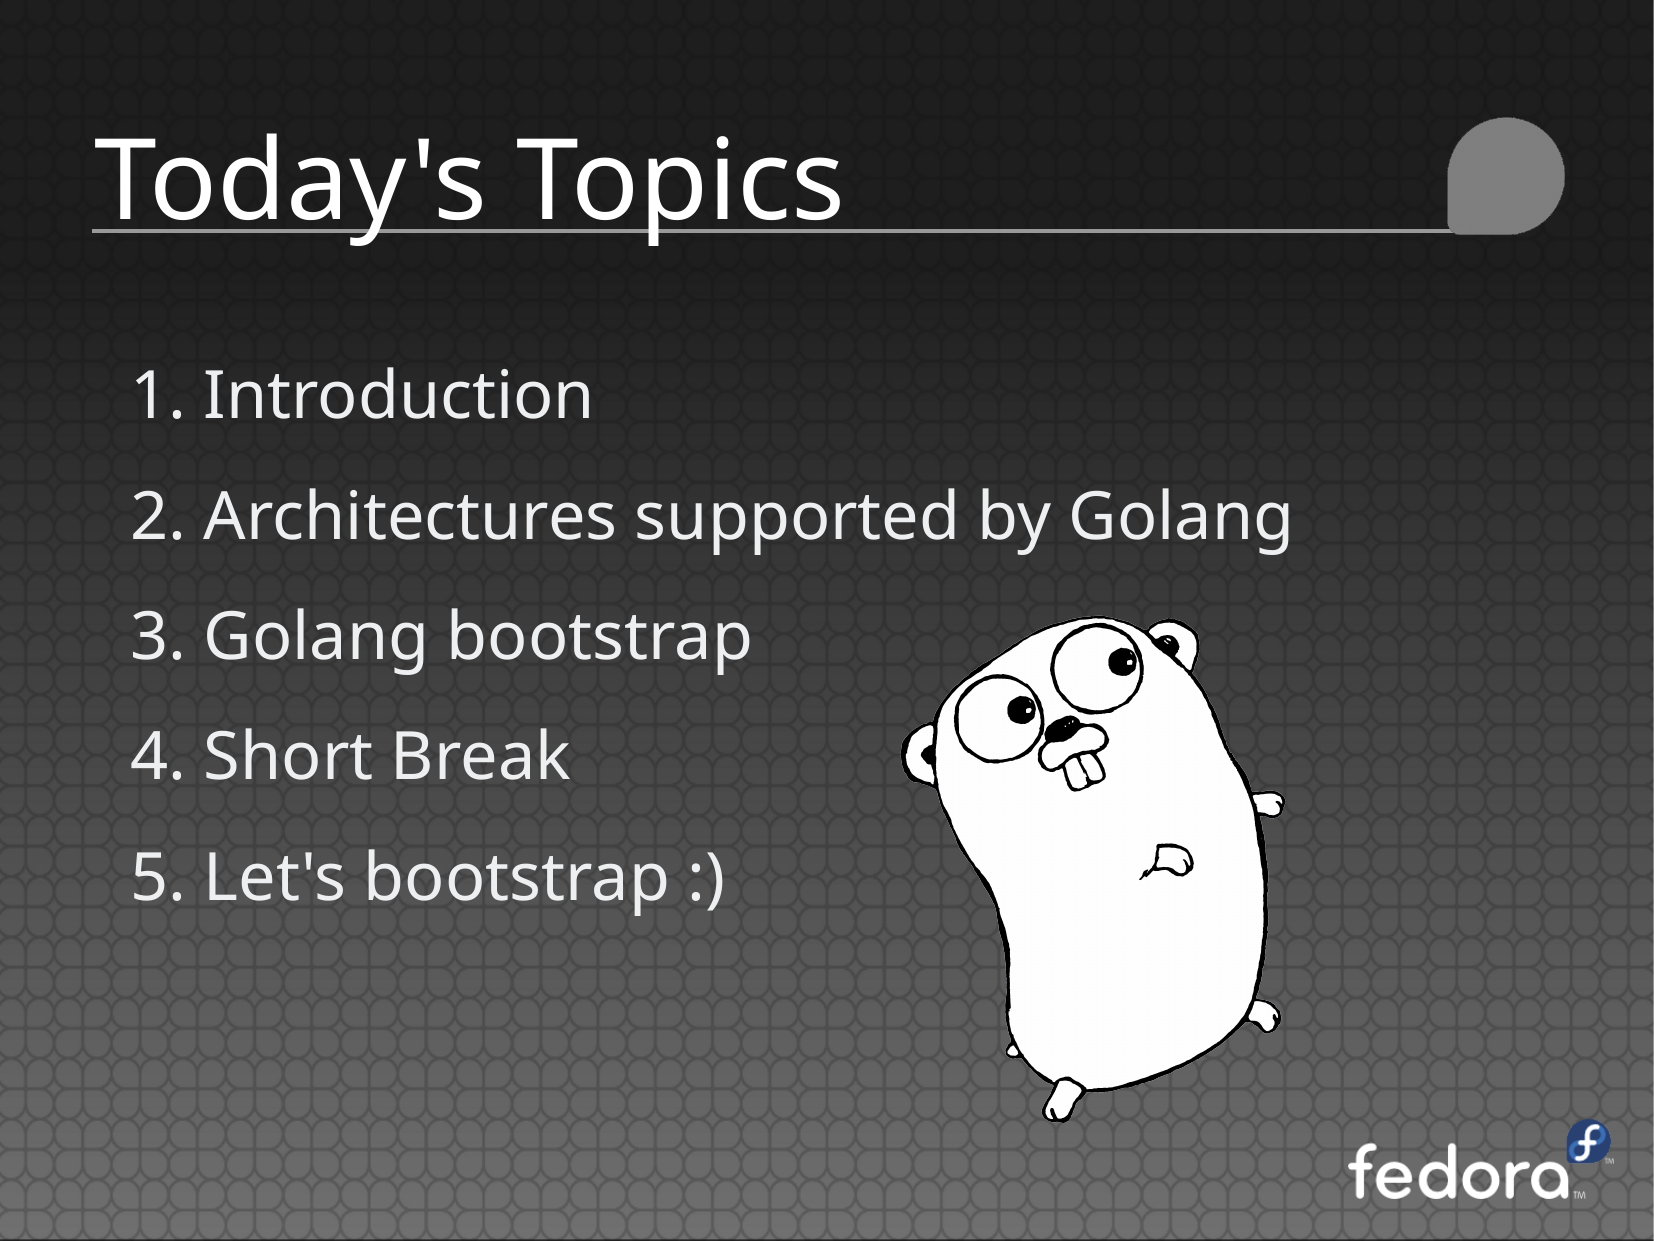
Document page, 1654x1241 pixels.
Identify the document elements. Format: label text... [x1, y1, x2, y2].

list Introduction Architectures supported by Golang Golang bootstrap Short Break Let's bootstrap :) [112, 227, 1501, 1163]
title Today's Topics [94, 100, 1426, 251]
picture [0, 0, 1654, 1241]
